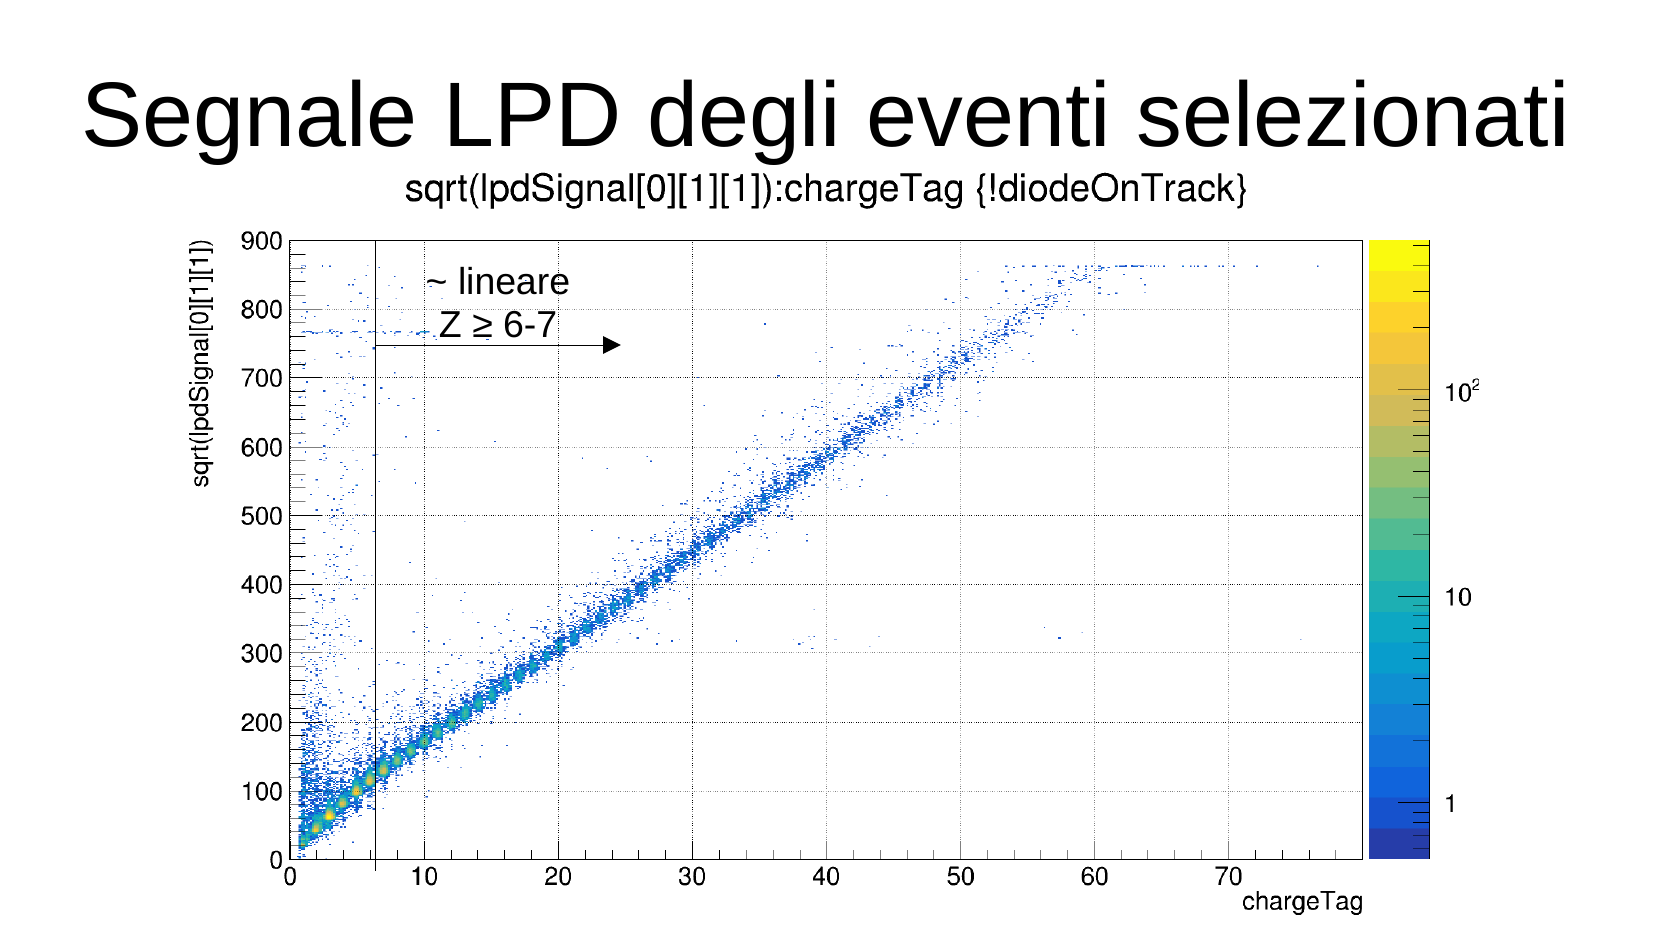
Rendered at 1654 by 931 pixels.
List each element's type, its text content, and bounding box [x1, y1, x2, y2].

title Segnale LPD degli eventi selezionati [48, 12, 1605, 218]
picture [175, 218, 1479, 916]
